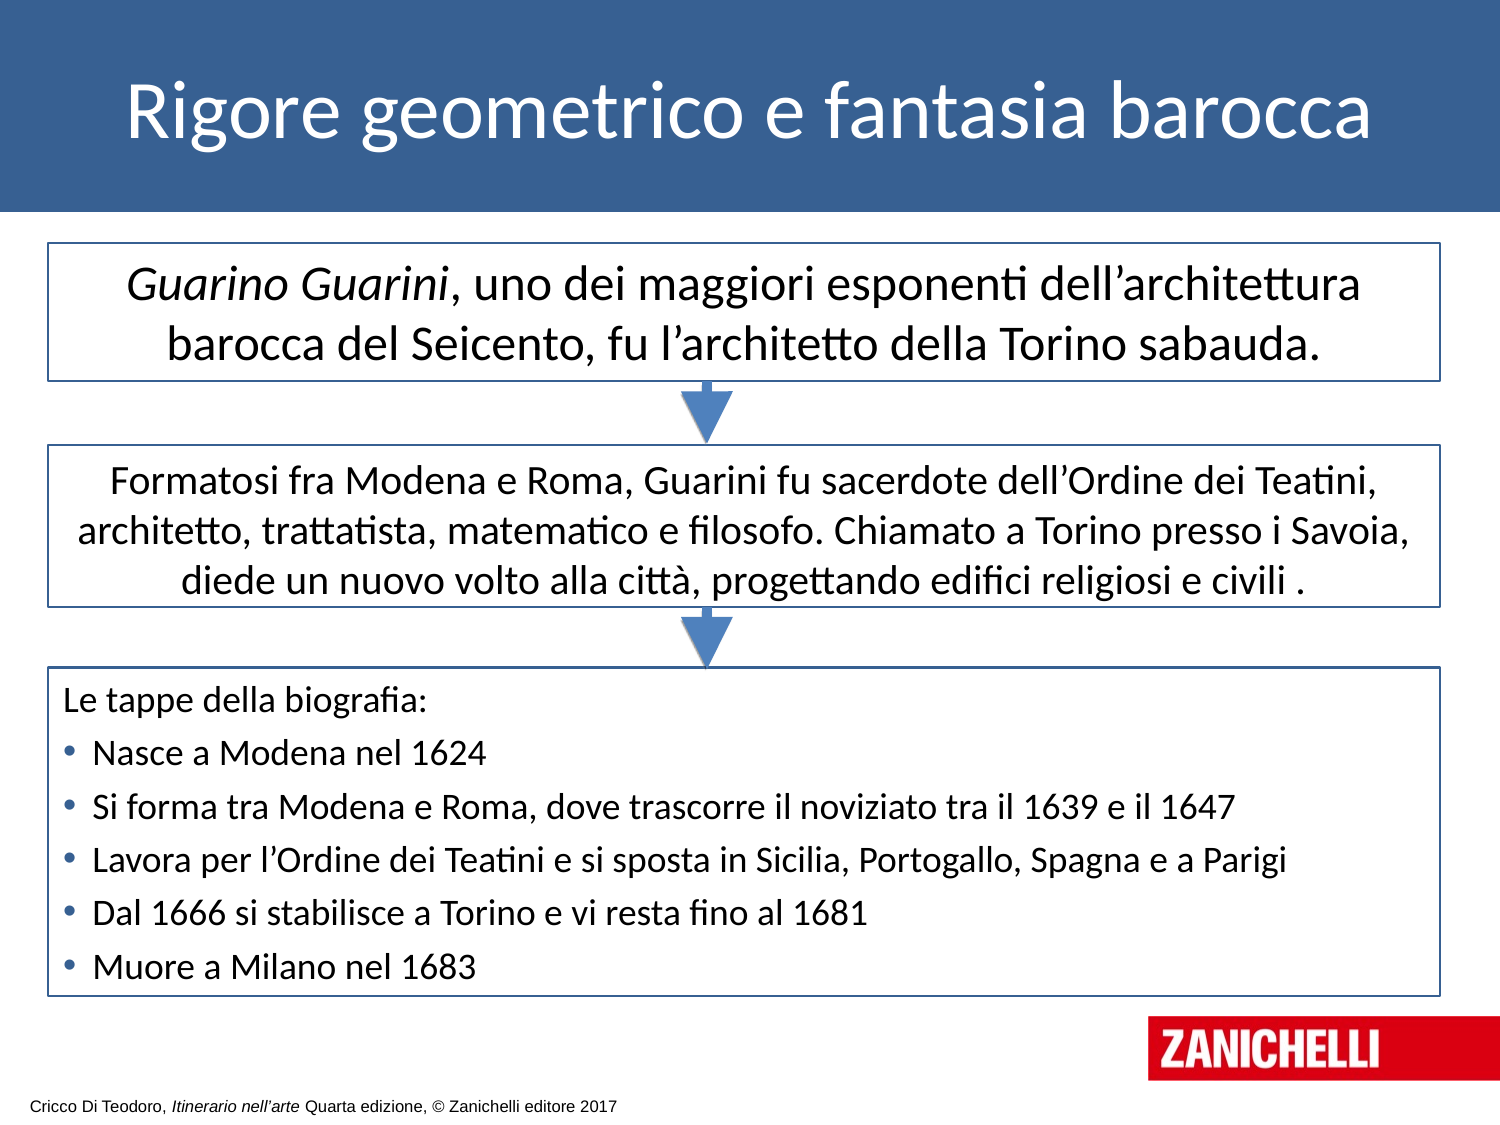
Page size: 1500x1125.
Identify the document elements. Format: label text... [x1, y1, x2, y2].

text_box Cricco Di Teodoro, Itinerario nell’arte Quarta edizione, © Zanichelli editore 2017 [15, 1088, 703, 1112]
text_box Rigore geometrico e fantasia barocca [0, 0, 1500, 212]
text_box Formatosi fra Modena e Roma, Guarini fu sacerdote dell’Ordine dei Teatini, architetto, trattatista, matematico e filosofo. Chiamato a Torino presso i Savoia, diede un nuovo volto alla città, progettando edifici religiosi e civili . [48, 445, 1440, 608]
text_box Le tappe della biografia: Nasce a Modena nel 1624 Si forma tra Modena e Roma, dove trascorre il noviziato tra il 1639 e il 1647 Lavora per l’Ordine dei Teatini e si sposta in Sicilia, Portogallo, Spagna e a Parigi Dal 1666 si stabilisce a Torino e vi resta fino al 1681 Muore a Milano nel 1683 [48, 667, 1440, 997]
text_box Guarino Guarini, uno dei maggiori esponenti dell’architettura barocca del Seicento, fu l’architetto della Torino sabauda. [48, 243, 1440, 382]
picture [1148, 1016, 1500, 1081]
